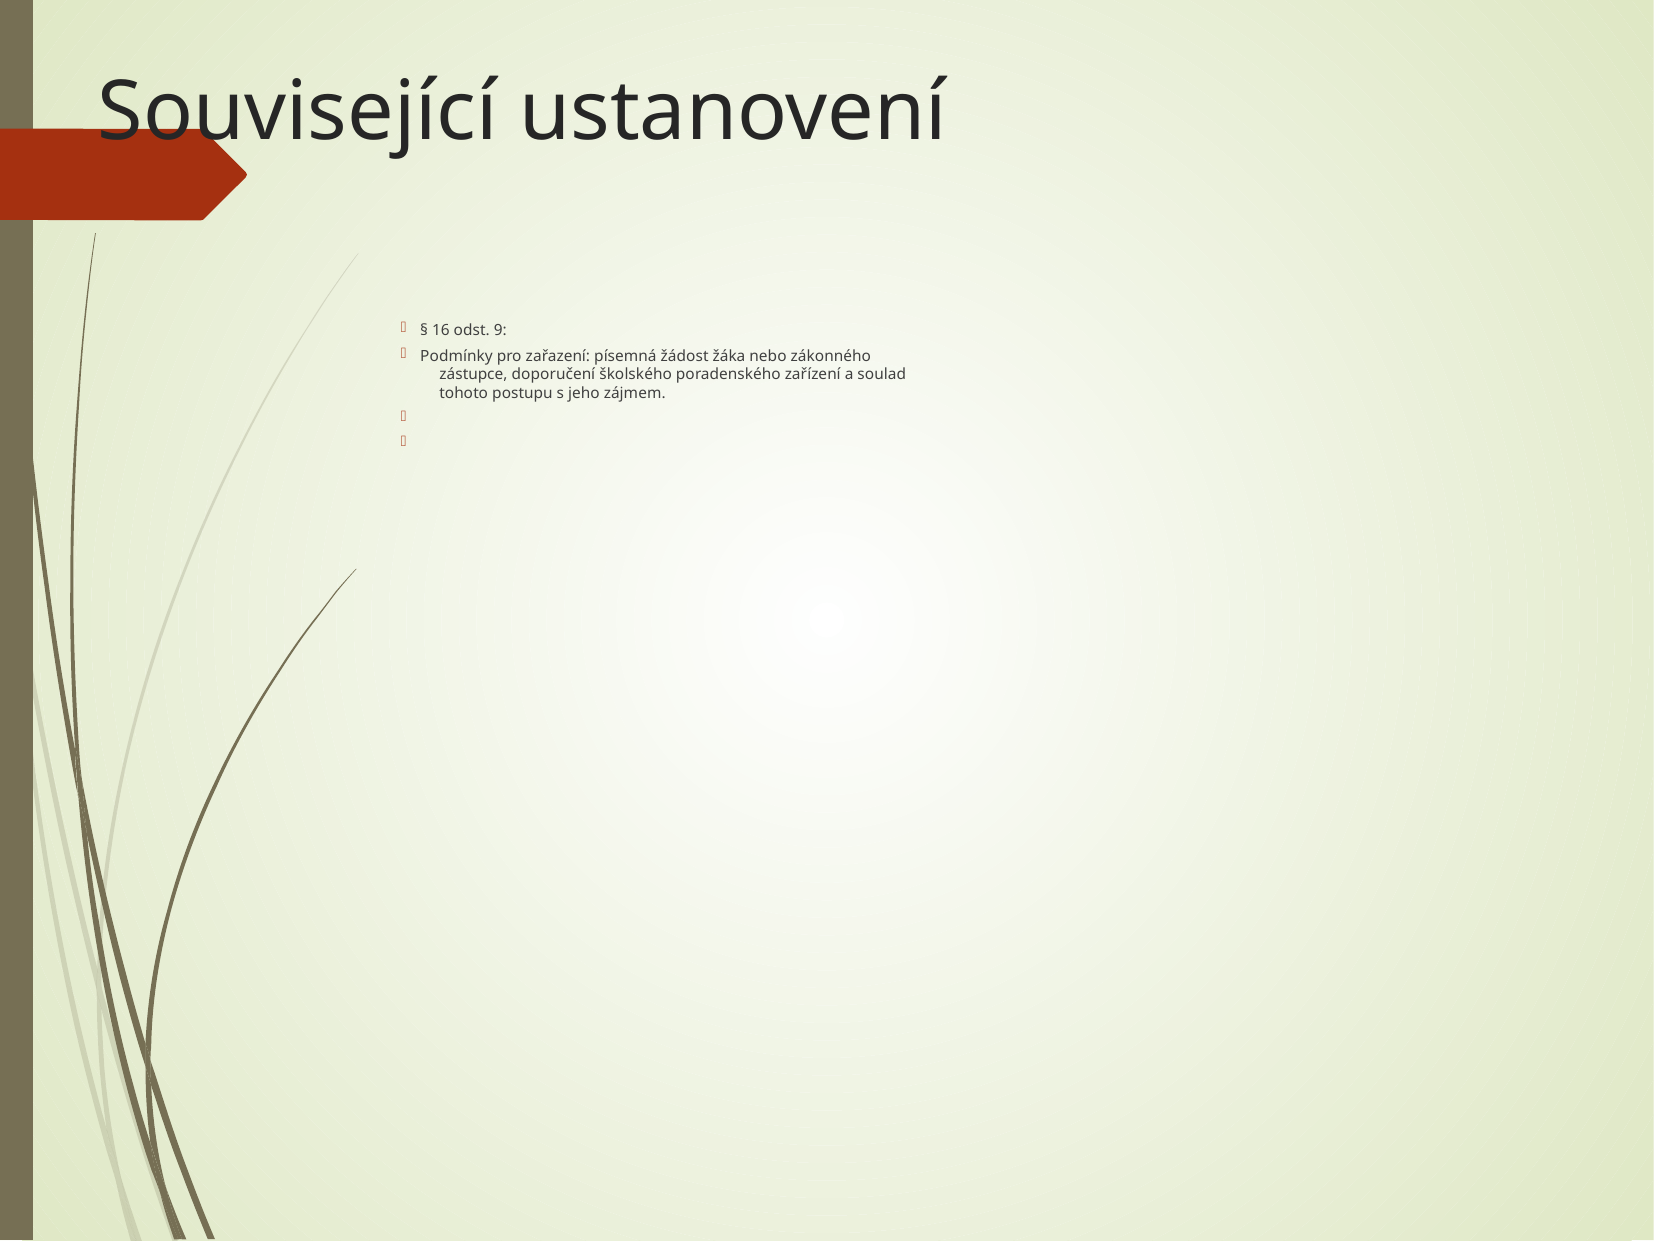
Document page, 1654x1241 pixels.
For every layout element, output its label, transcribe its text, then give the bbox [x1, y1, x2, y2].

list § 16 odst. 9: Podmínky pro zařazení: písemná žádost žáka nebo zákonného zástupce, doporučení školského poradenského zařízení a soulad tohoto postupu s jeho zájmem. [0, 290, 1489, 1010]
title Související ustanovení [0, 49, 1489, 257]
